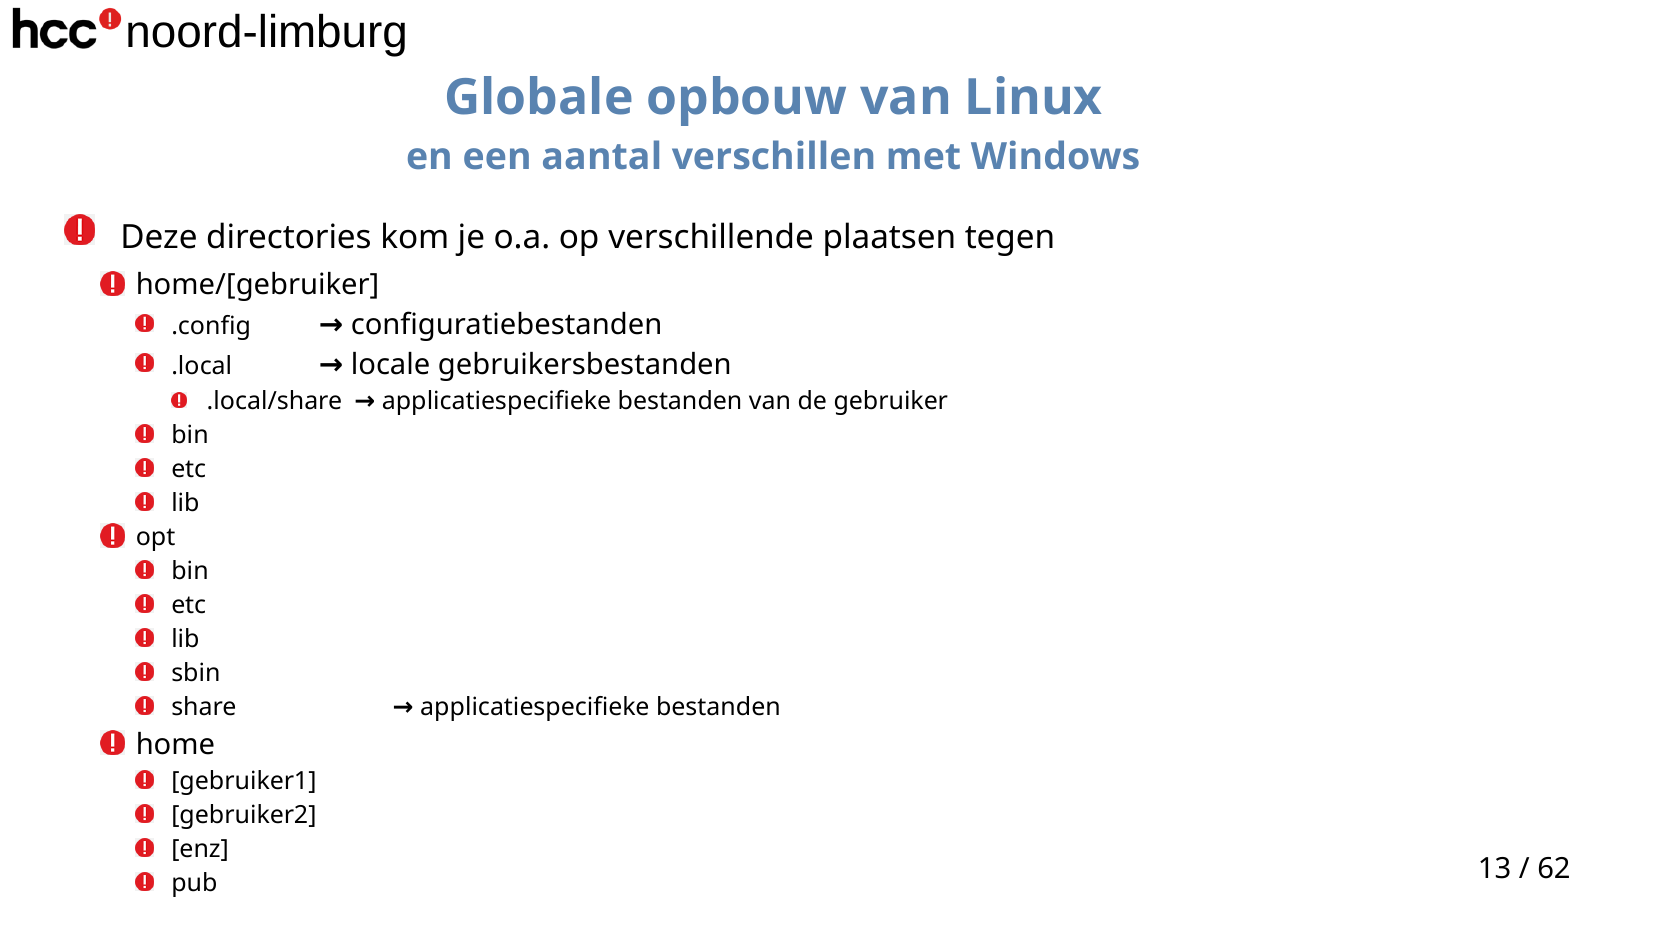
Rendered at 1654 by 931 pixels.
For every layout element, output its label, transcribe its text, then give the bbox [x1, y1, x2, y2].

subtitle Deze directories kom je o.a. op verschillende plaatsen tegen home/[gebruiker] .config → configuratiebestanden .local → locale gebruikersbestanden .local/share → applicatiespecifieke bestanden van de gebruiker bin etc lib opt bin etc lib sbin share → applicatiespecifieke bestanden home [gebruiker1] [gebruiker2] [enz] pub [64, 192, 1595, 902]
picture [11, 6, 122, 50]
title Globale opbouw van Linux en een aantal verschillen met Windows [330, 61, 1217, 181]
